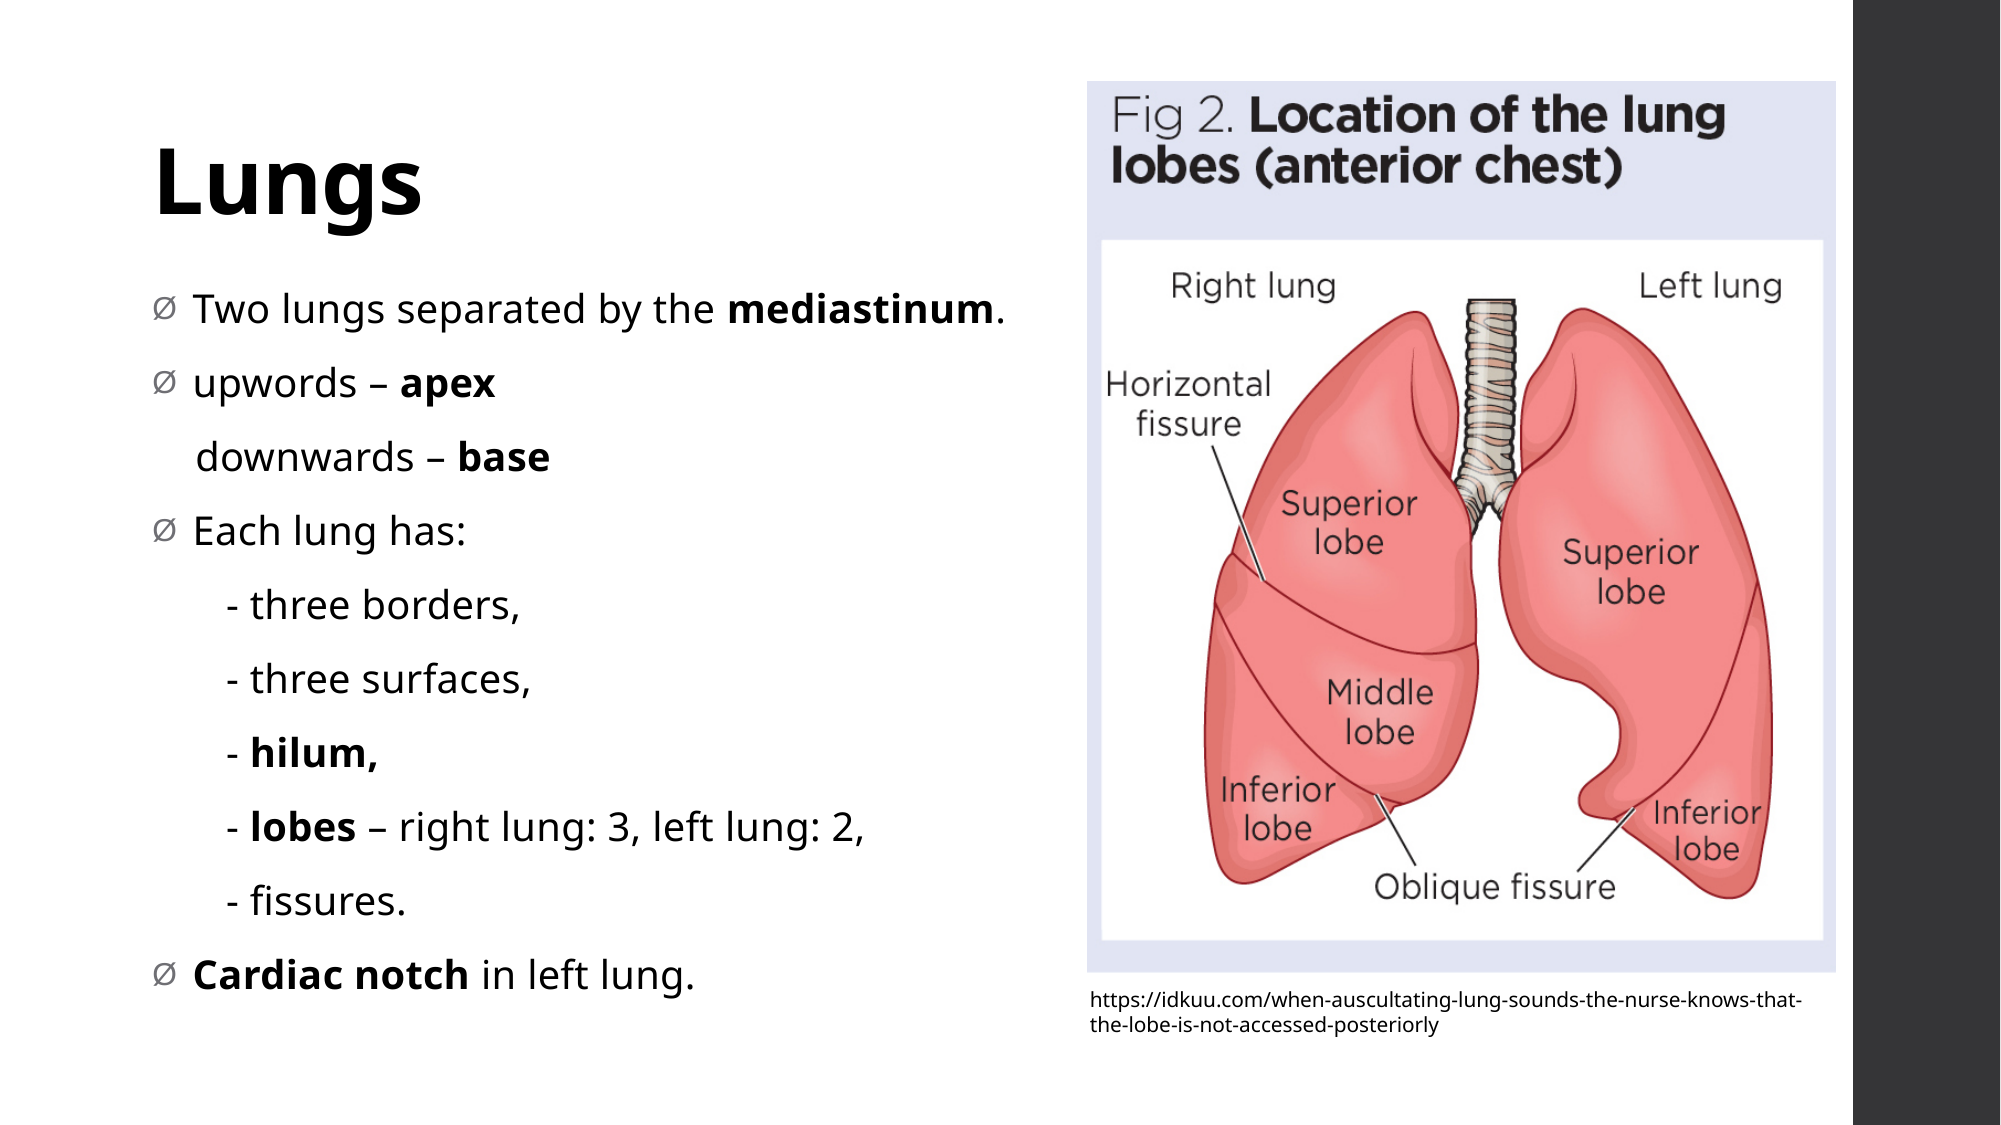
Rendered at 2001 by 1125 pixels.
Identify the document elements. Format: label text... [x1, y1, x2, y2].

text_box https://idkuu.com/when-auscultating-lung-sounds-the-nurse-knows-that-the-lobe-is-not-accessed-posteriorly [1074, 978, 1849, 1045]
picture [1087, 81, 1836, 973]
list Two lungs separated by the mediastinum. upwords – apex downwards – base Each lung has: - three borders, - three surfaces, - hilum, - lobes – right lung: 3, left lung: 2, - fissures. Cardiac notch in left lung. [137, 279, 1863, 1009]
title Lungs [137, 60, 1797, 242]
